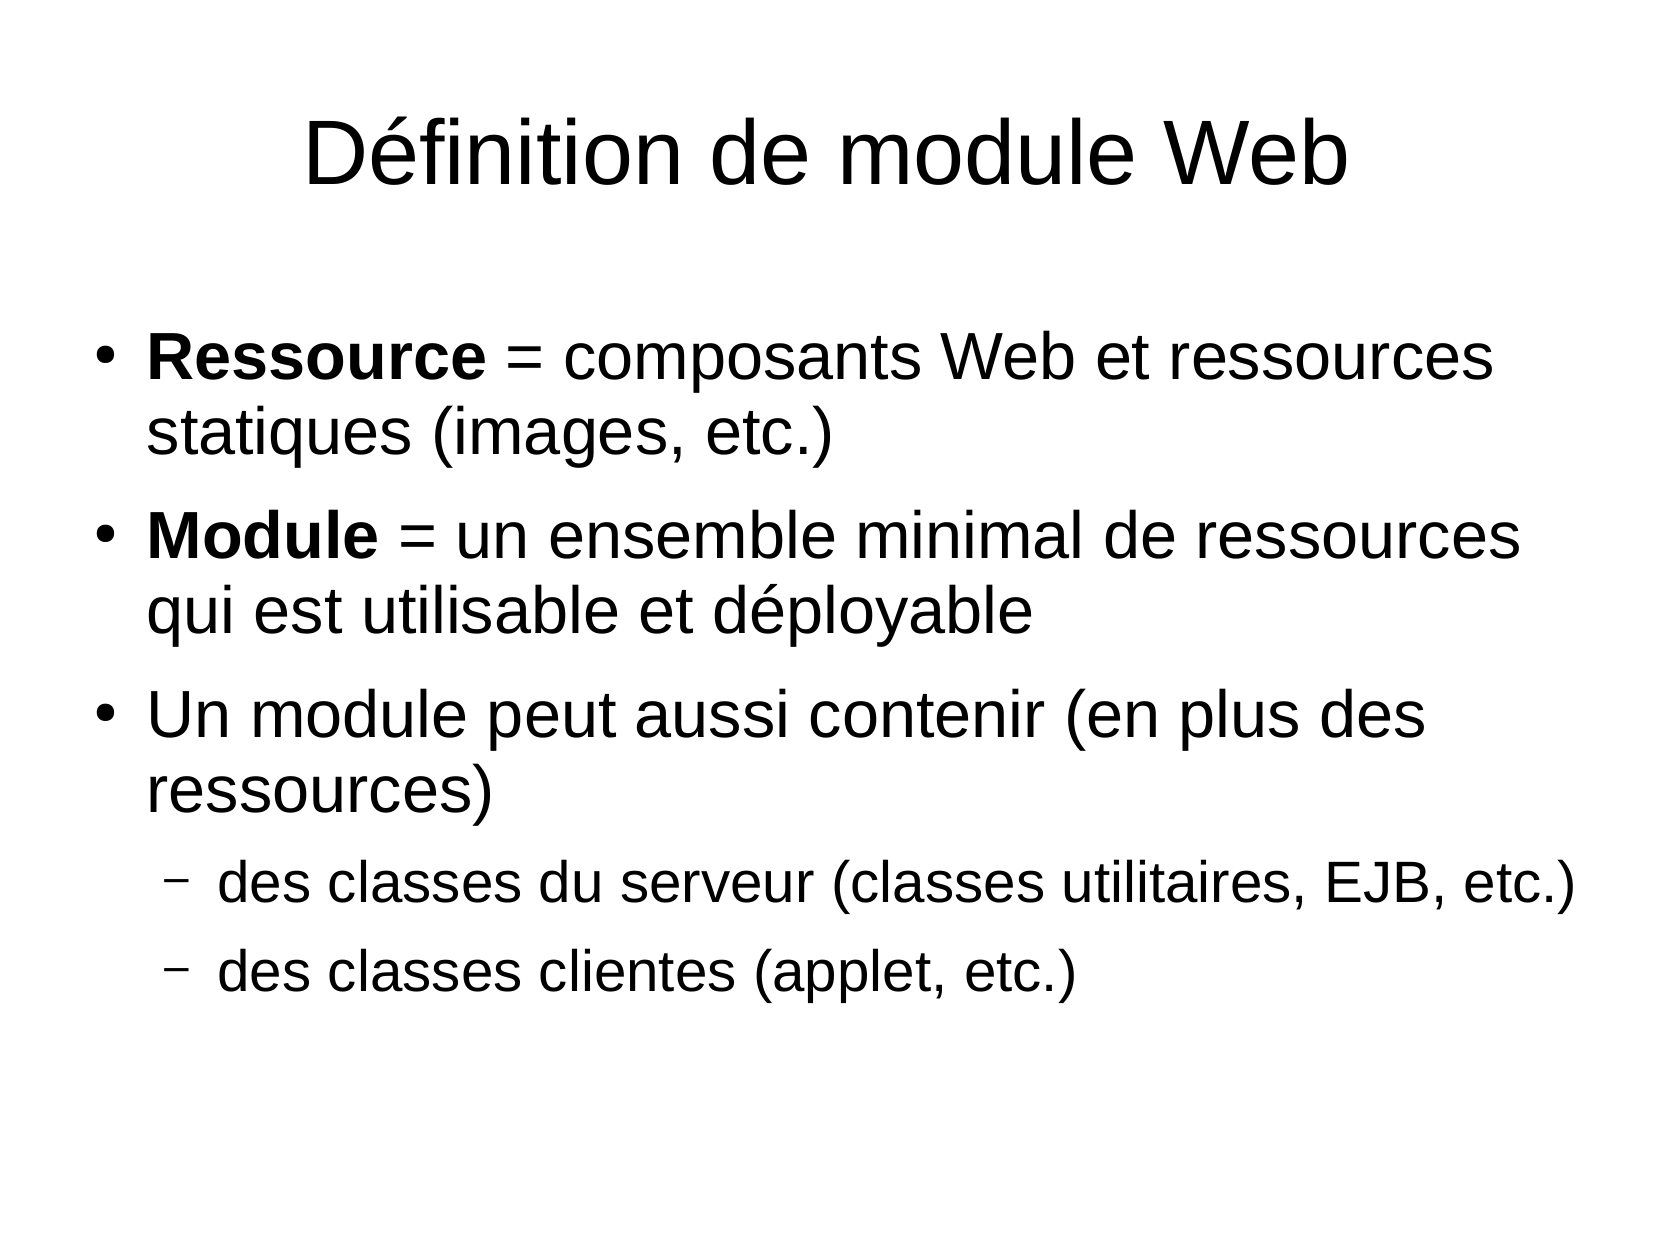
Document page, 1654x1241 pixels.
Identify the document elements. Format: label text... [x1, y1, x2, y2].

title Définition de module Web [82, 49, 1571, 257]
list Ressource = composants Web et ressources statiques (images, etc.) Module = un ensemble minimal de ressources qui est utilisable et déployable Un module peut aussi contenir (en plus des ressources) des classes du serveur (classes utilitaires, EJB, etc.) des classes clientes (applet, etc.) [75, 318, 1595, 1176]
